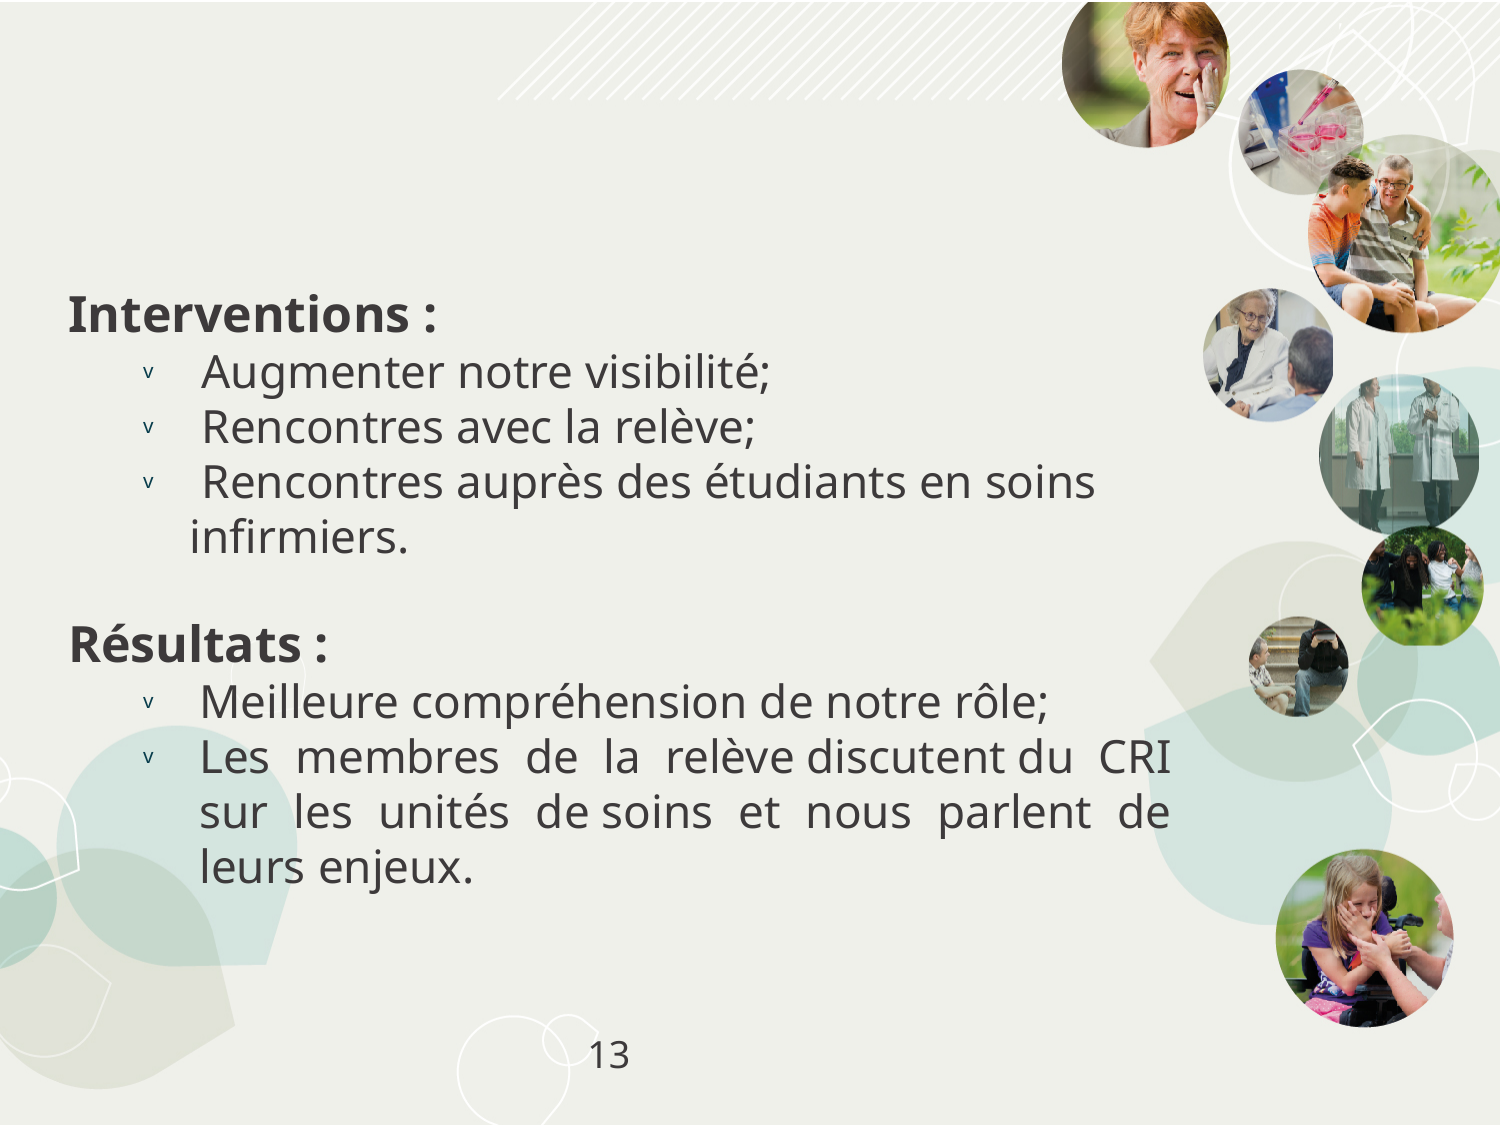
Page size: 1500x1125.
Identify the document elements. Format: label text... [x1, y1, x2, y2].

slide_number <numéro> [572, 1023, 923, 1084]
picture [0, 0, 1500, 1125]
text_box Interventions : Augmenter notre visibilité; Rencontres avec la relève; Rencontres auprès des étudiants en soins infirmiers. Résultats : Meilleure compréhension de notre rôle; Les membres de la relève discutent du CRI sur les unités de soins et nous parlent de leurs enjeux. [53, 225, 1188, 946]
